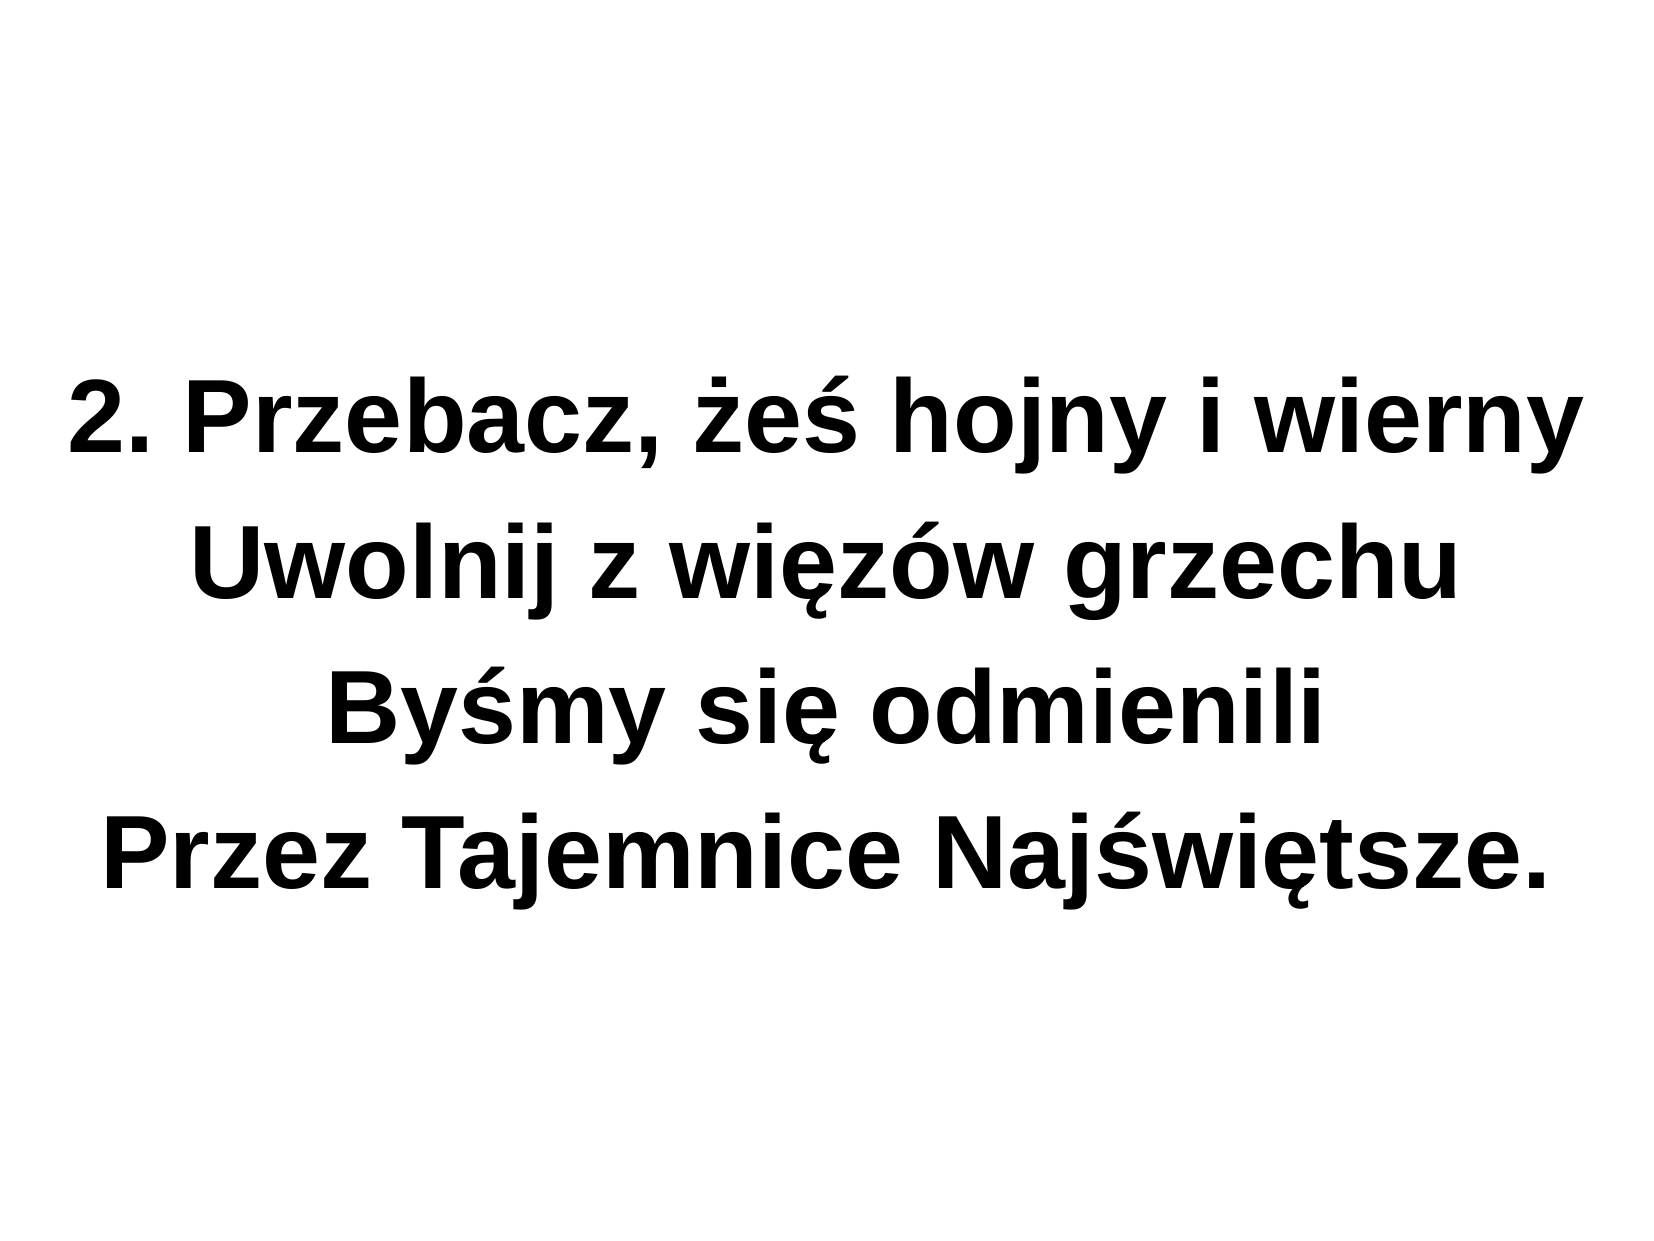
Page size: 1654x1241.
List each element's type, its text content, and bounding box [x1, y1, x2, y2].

subtitle 2. Przebacz, żeś hojny i wierny Uwolnij z więzów grzechu Byśmy się odmienili Przez Tajemnice Najświętsze. [0, 0, 1654, 1241]
